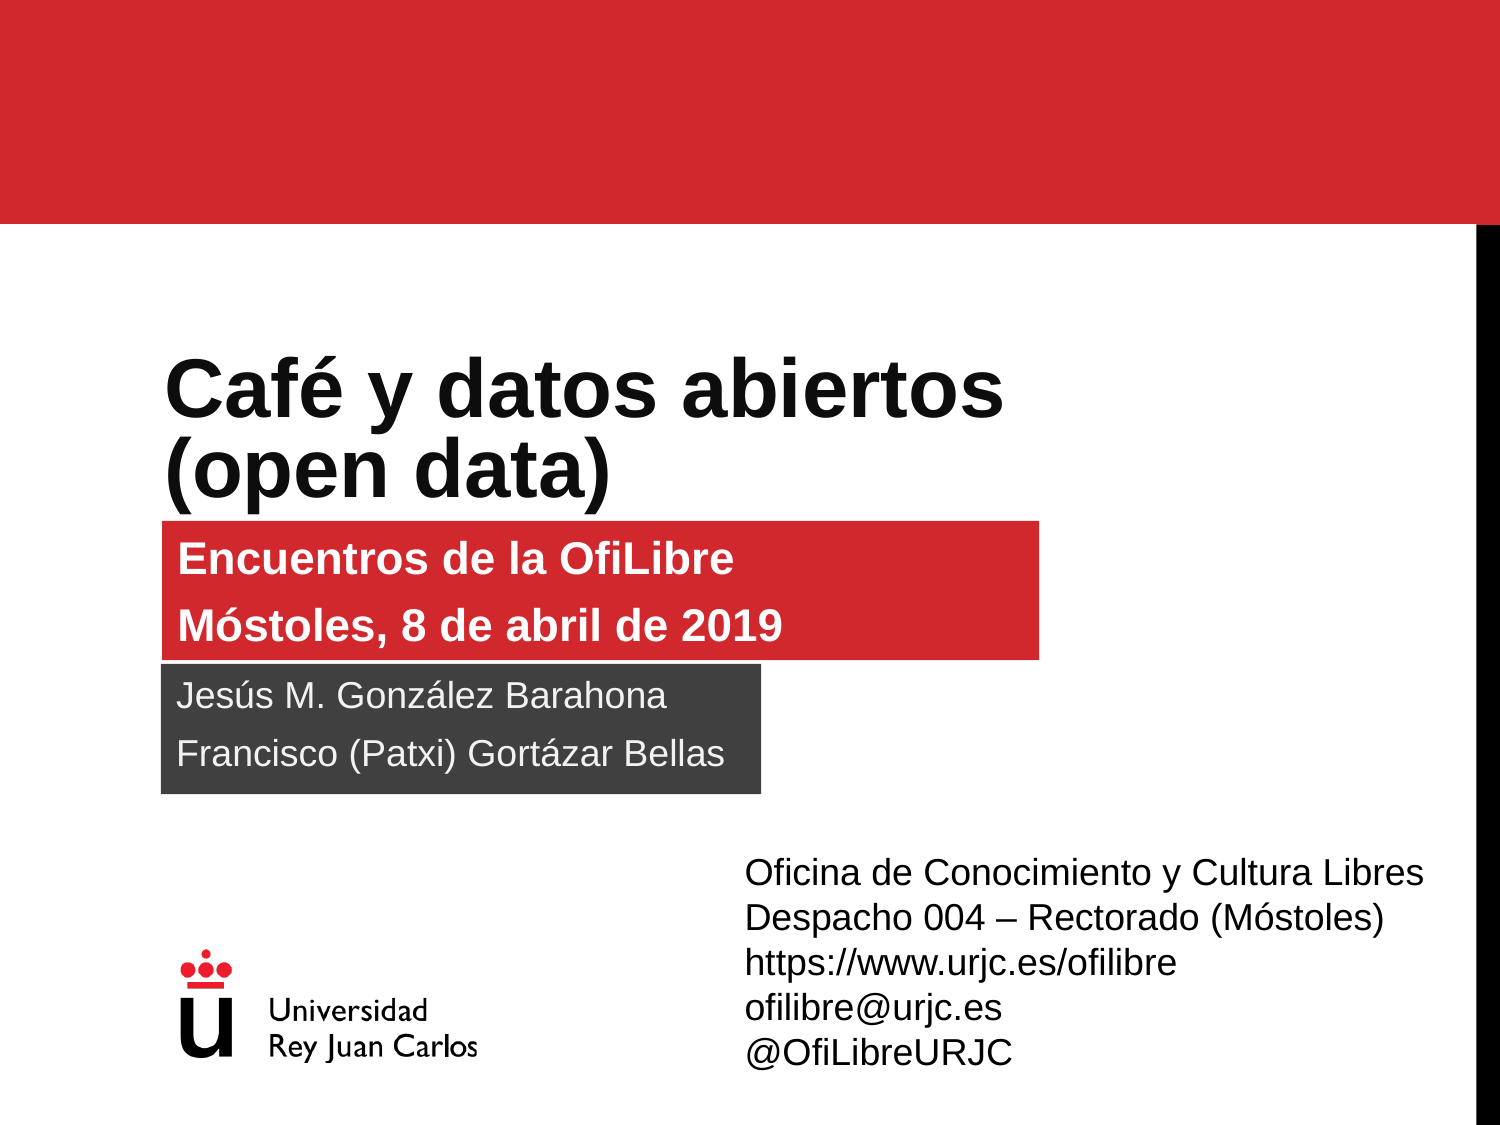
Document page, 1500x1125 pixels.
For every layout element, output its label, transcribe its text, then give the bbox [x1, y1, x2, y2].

text_box Oficina de Conocimiento y Cultura Libres Despacho 004 – Rectorado (Móstoles) https://www.urjc.es/ofilibre ofilibre@urjc.es @OfiLibreURJC [729, 840, 1483, 1096]
text_box [0, 0, 1500, 224]
text_box Encuentros de la OfiLibre Móstoles, 8 de abril de 2019 [162, 520, 1040, 661]
text_box Café y datos abiertos (open data) [149, 179, 1382, 521]
text_box Jesús M. González Barahona Francisco (Patxi) Gortázar Bellas [160, 663, 762, 795]
picture [180, 949, 477, 1063]
